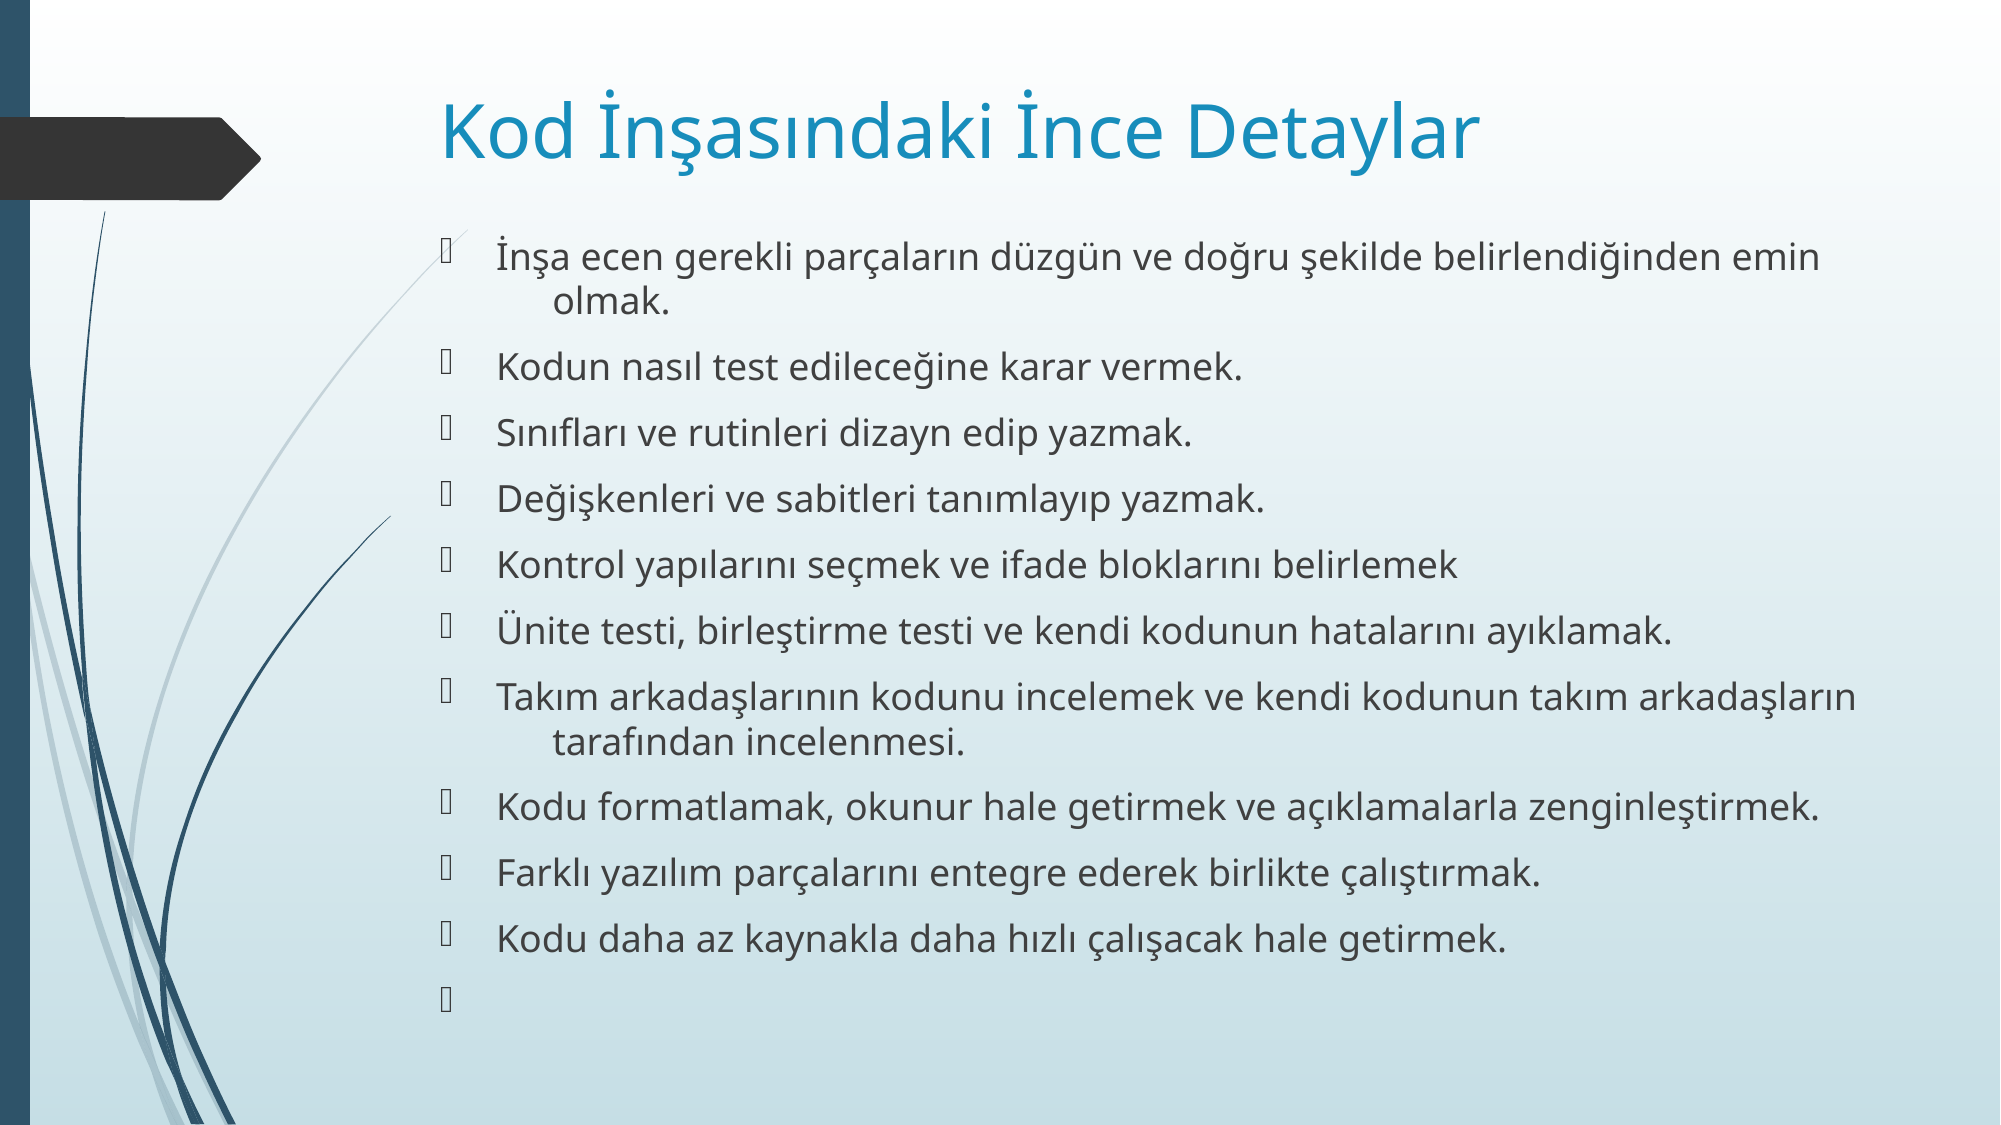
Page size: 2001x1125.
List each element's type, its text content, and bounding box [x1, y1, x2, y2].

title Kod İnşasındaki İnce Detaylar [424, 75, 1887, 224]
list İnşa ecen gerekli parçaların düzgün ve doğru şekilde belirlendiğinden emin olmak. Kodun nasıl test edileceğine karar vermek. Sınıfları ve rutinleri dizayn edip yazmak. Değişkenleri ve sabitleri tanımlayıp yazmak. Kontrol yapılarını seçmek ve ifade bloklarını belirlemek Ünite testi, birleştirme testi ve kendi kodunun hatalarını ayıklamak. Takım arkadaşlarının kodunu incelemek ve kendi kodunun takım arkadaşların tarafından incelenmesi. Kodu formatlamak, okunur hale getirmek ve açıklamalarla zenginleştirmek. Farklı yazılım parçalarını entegre ederek birlikte çalıştırmak. Kodu daha az kaynakla daha hızlı çalışacak hale getirmek. [424, 224, 1888, 970]
